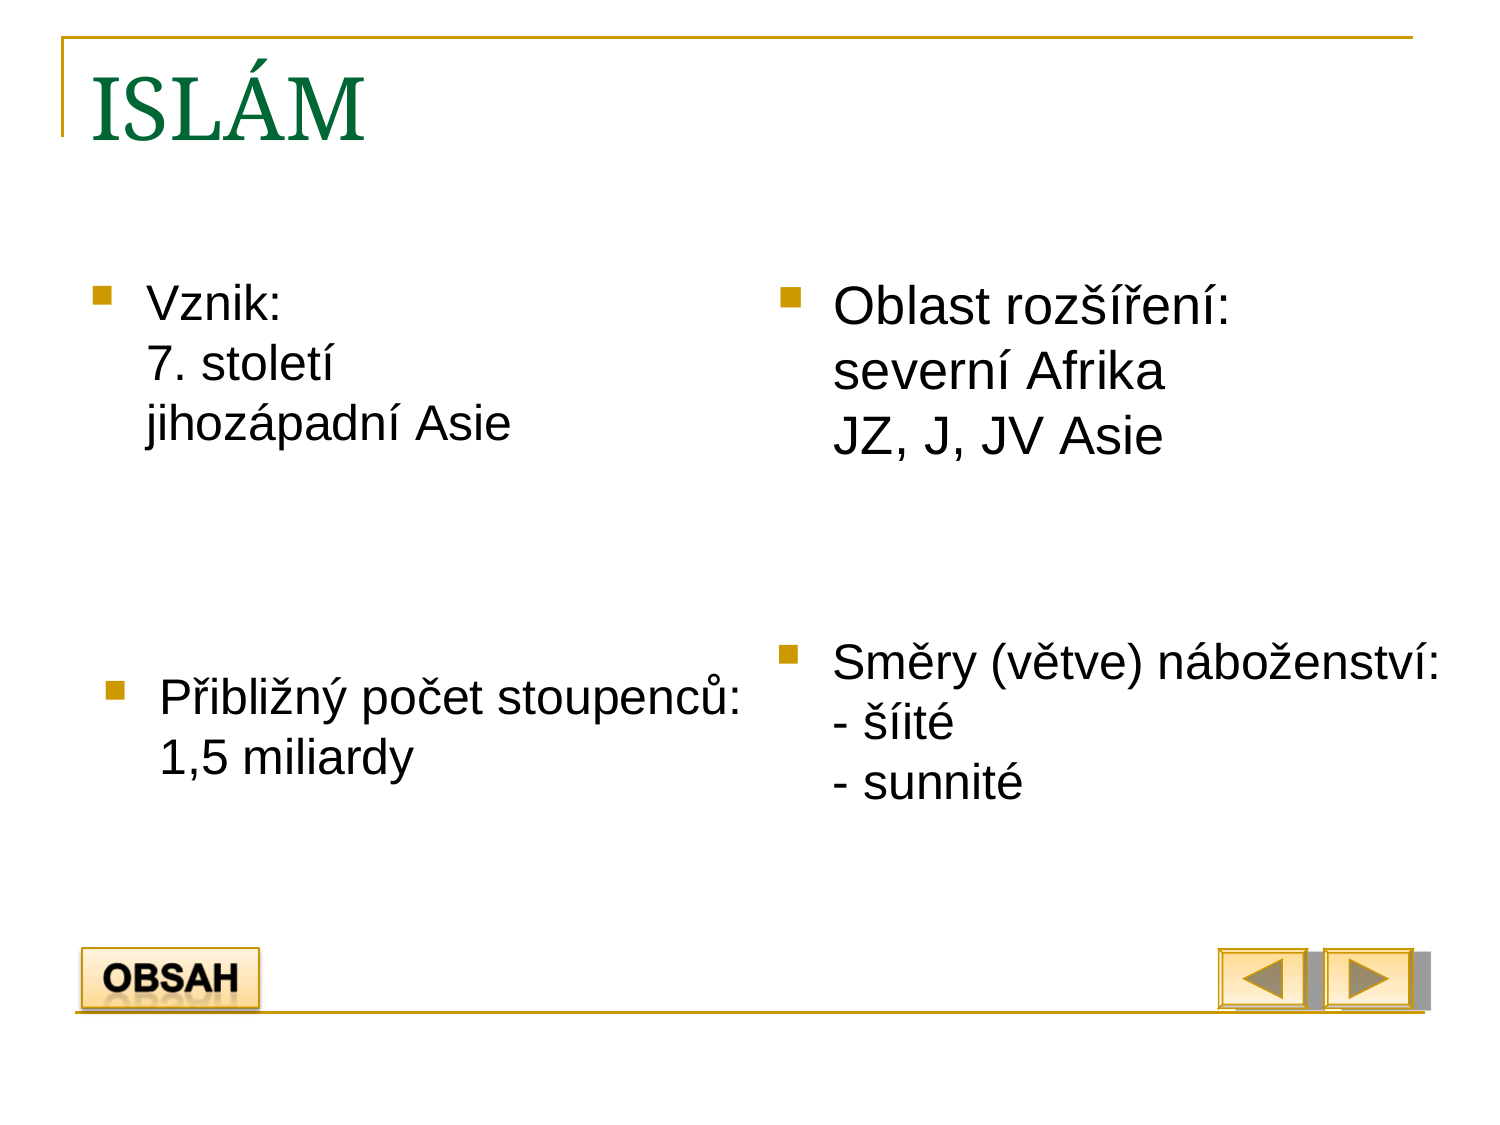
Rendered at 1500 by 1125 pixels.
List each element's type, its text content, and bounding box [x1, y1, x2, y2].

text_box Přibližný počet stoupenců: 1,5 miliardy [88, 656, 798, 993]
title ISLÁM [75, 45, 1426, 233]
picture [69, 938, 272, 1055]
text_box [1220, 949, 1308, 1009]
list Vznik: 7. století jihozápadní Asie [75, 262, 738, 610]
list Oblast rozšíření: severní Afrika JZ, J, JV Asie [762, 262, 1426, 610]
text_box Směry (větve) náboženství: - šíité - sunnité [761, 621, 1500, 958]
text_box [1325, 949, 1413, 1009]
